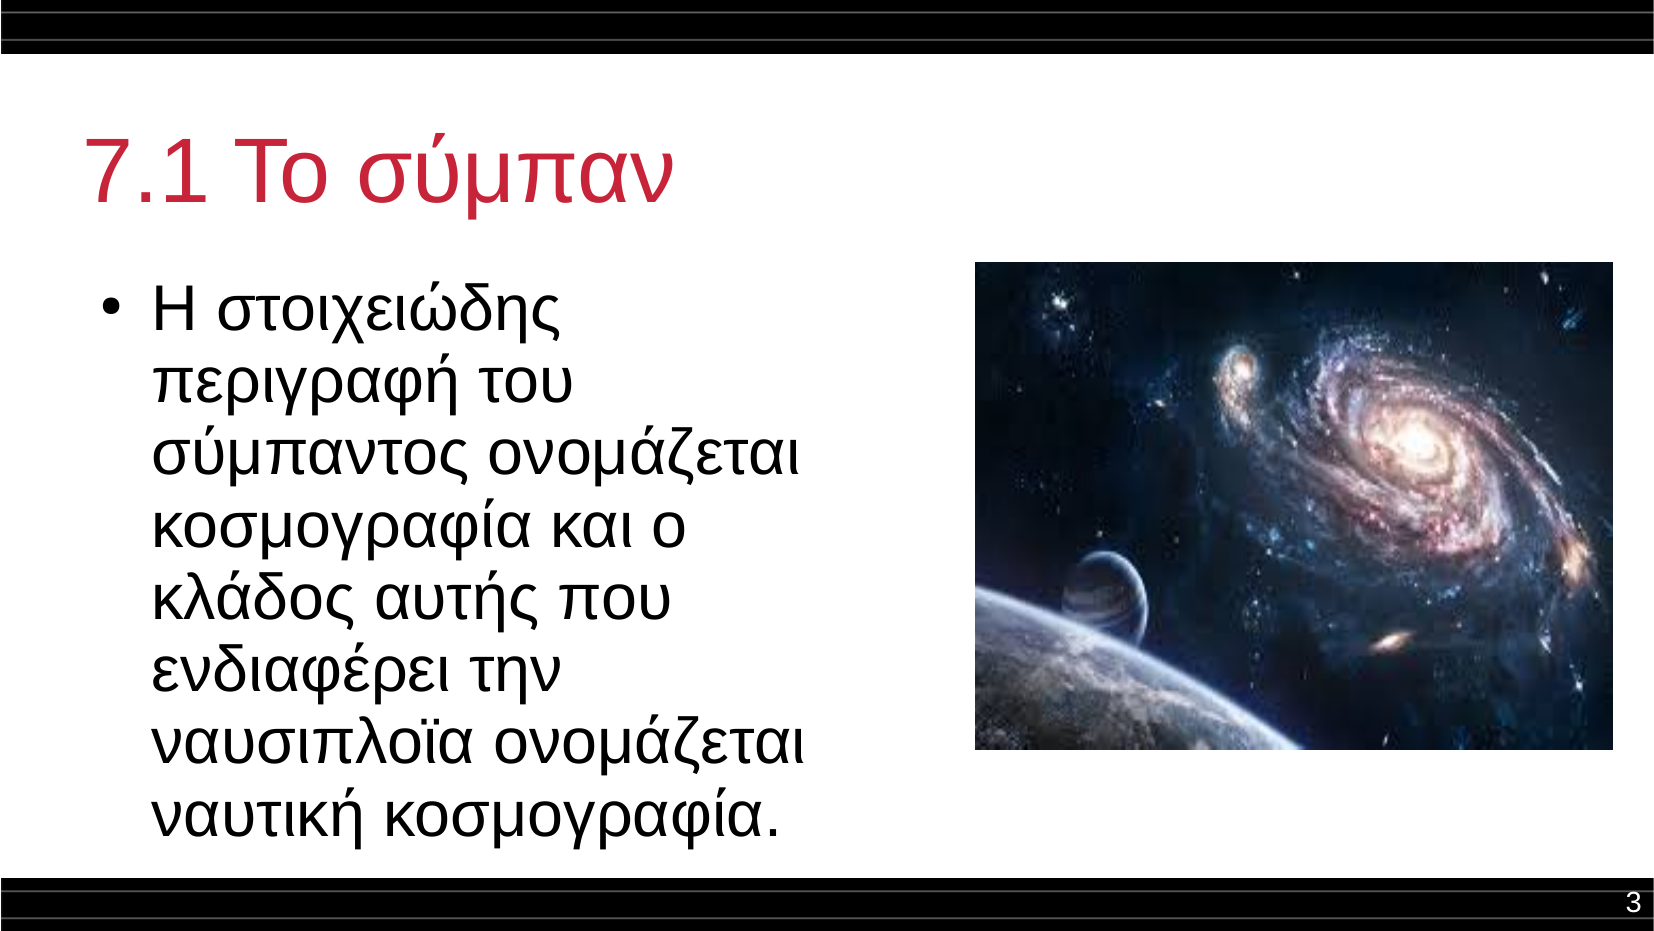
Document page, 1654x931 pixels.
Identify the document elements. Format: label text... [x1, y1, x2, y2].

picture [1, 0, 1654, 54]
picture [1, 878, 1654, 931]
list Η στοιχειώδης περιγραφή του σύμπαντος ονομάζεται κοσμογραφία και ο κλάδος αυτής που ενδιαφέρει την ναυσιπλοϊα ονομάζεται ναυτική κοσμογραφία. [82, 271, 863, 851]
title 7.1 Το σύμπαν [82, 92, 1571, 249]
picture [975, 262, 1613, 751]
